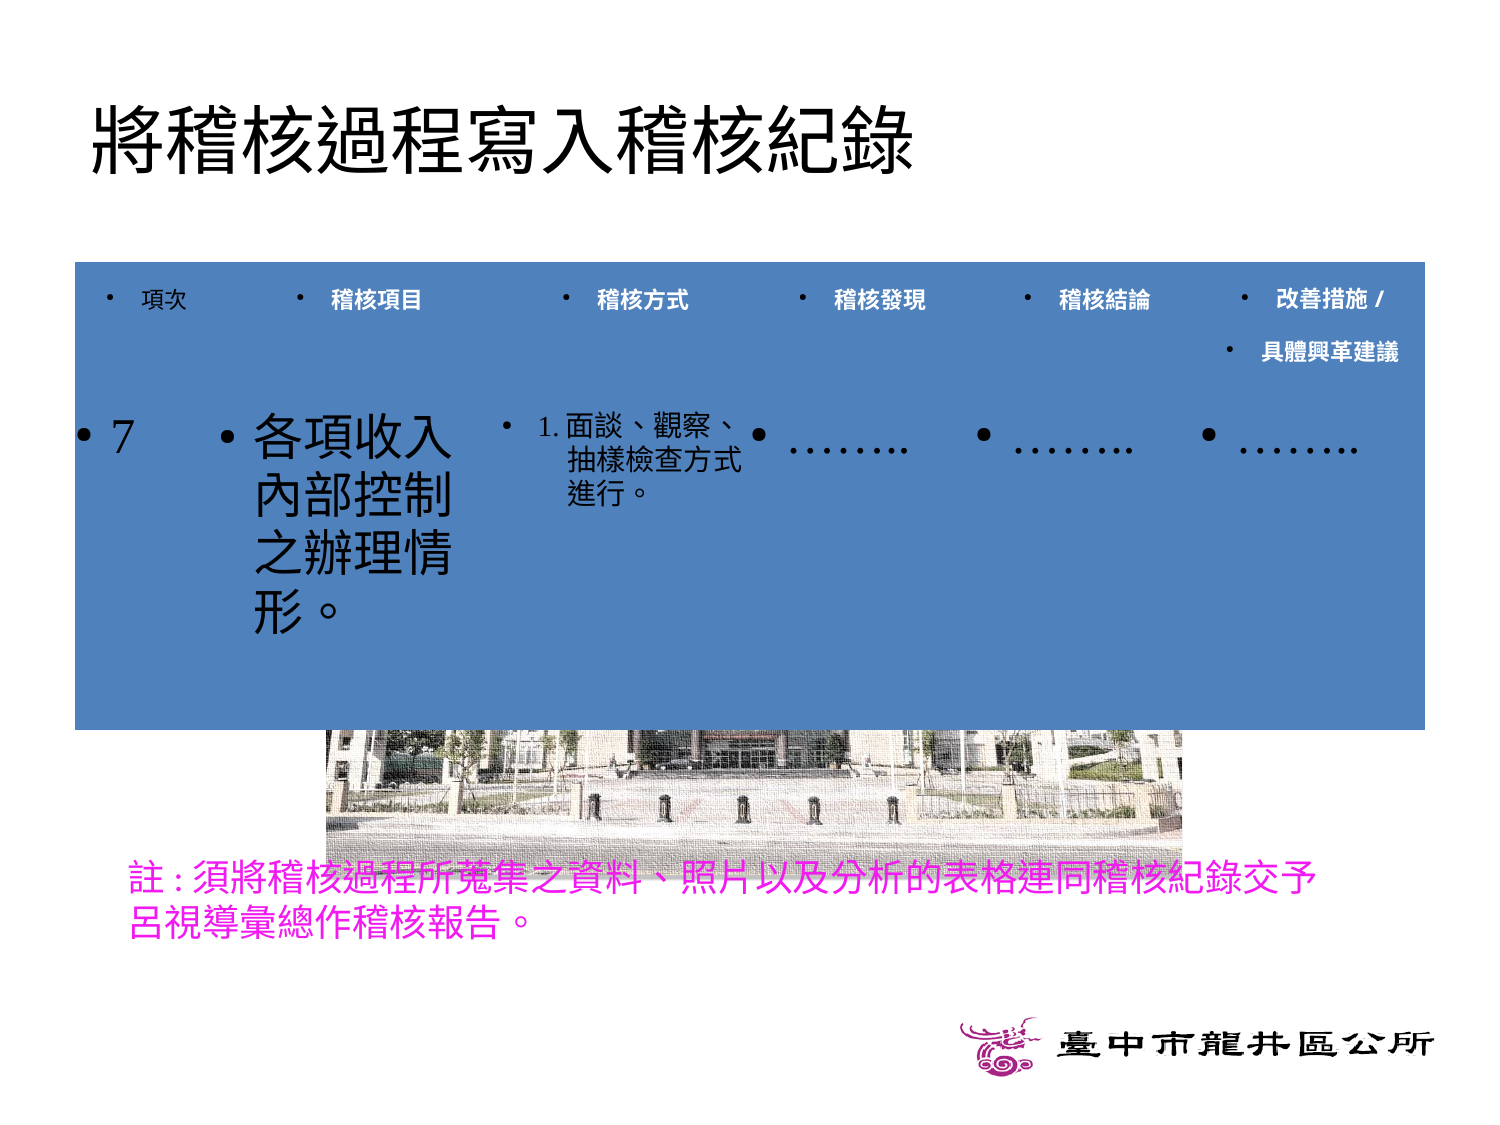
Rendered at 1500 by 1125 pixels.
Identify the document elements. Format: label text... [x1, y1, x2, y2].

table_cell 7 [75, 409, 218, 730]
table_header 稽核結論 [975, 262, 1200, 409]
table_header 項次 [75, 262, 218, 409]
table_header 改善措施/ 具體興革建議 [1200, 262, 1425, 409]
title 將稽核過程寫入稽核紀錄 [75, 45, 1426, 233]
table_header 稽核發現 [750, 262, 975, 409]
table_cell …….. [1200, 409, 1425, 730]
table_header 稽核方式 [502, 262, 750, 409]
table_cell 各項收入內部控制之辦理情形。 [218, 409, 502, 730]
text_box 註:須將稽核過程所蒐集之資料、照片以及分析的表格連同稽核紀錄交予呂視導彙總作稽核報告。 [112, 846, 1365, 953]
table_header 稽核項目 [218, 262, 502, 409]
table_cell 1.面談、觀察、抽樣檢查方式進行。 [502, 409, 750, 730]
table_cell …….. [975, 409, 1200, 730]
table_cell …….. [750, 409, 975, 730]
